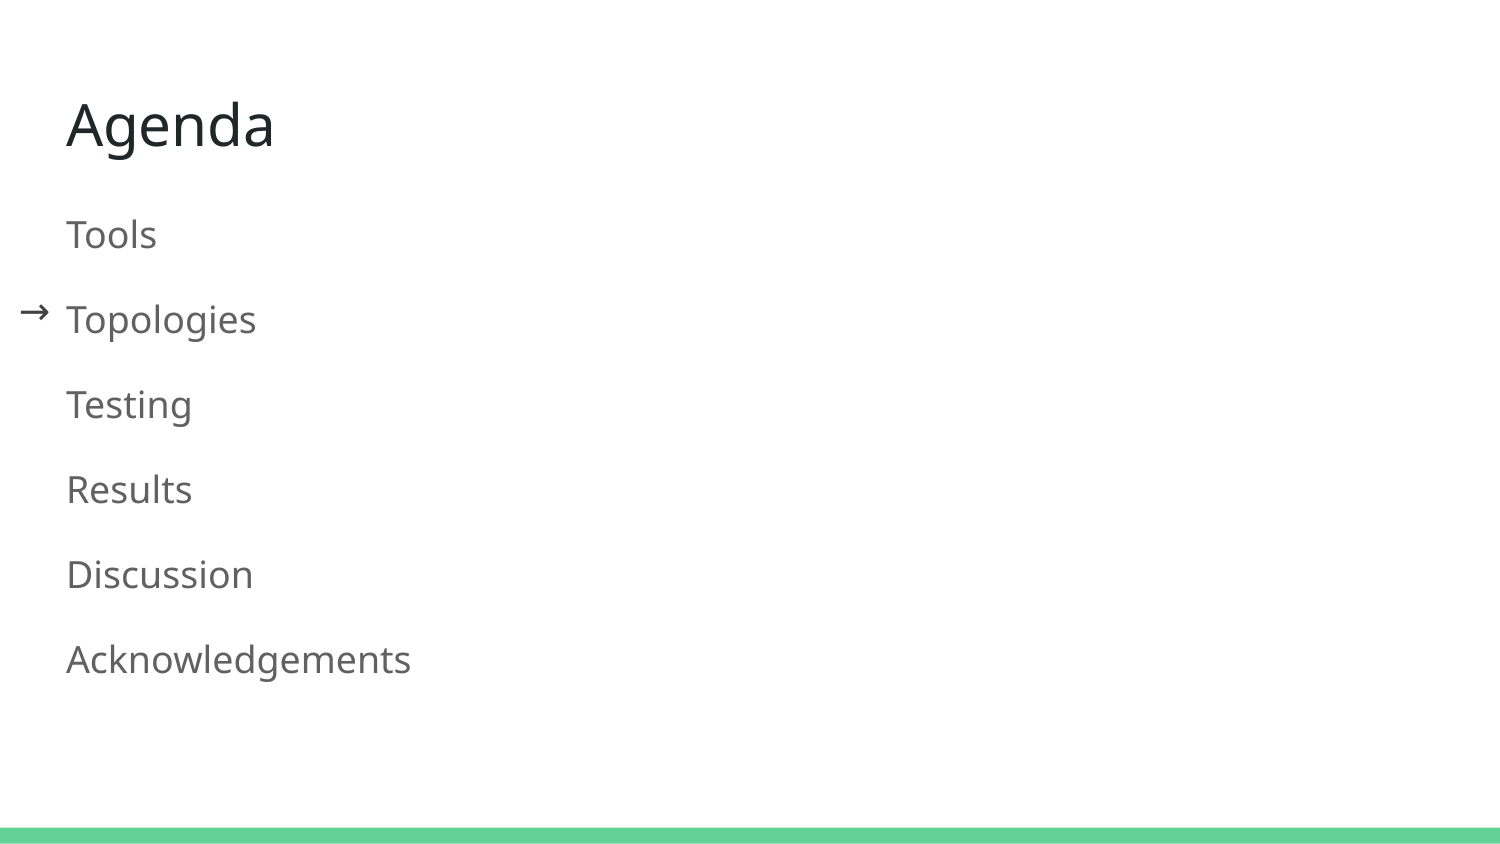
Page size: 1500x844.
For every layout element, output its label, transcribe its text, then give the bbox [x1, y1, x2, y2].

title Agenda [51, 72, 1449, 167]
list Tools Topologies Testing Results Discussion Acknowledgements [51, 189, 1449, 750]
text_box → [0, 271, 66, 342]
